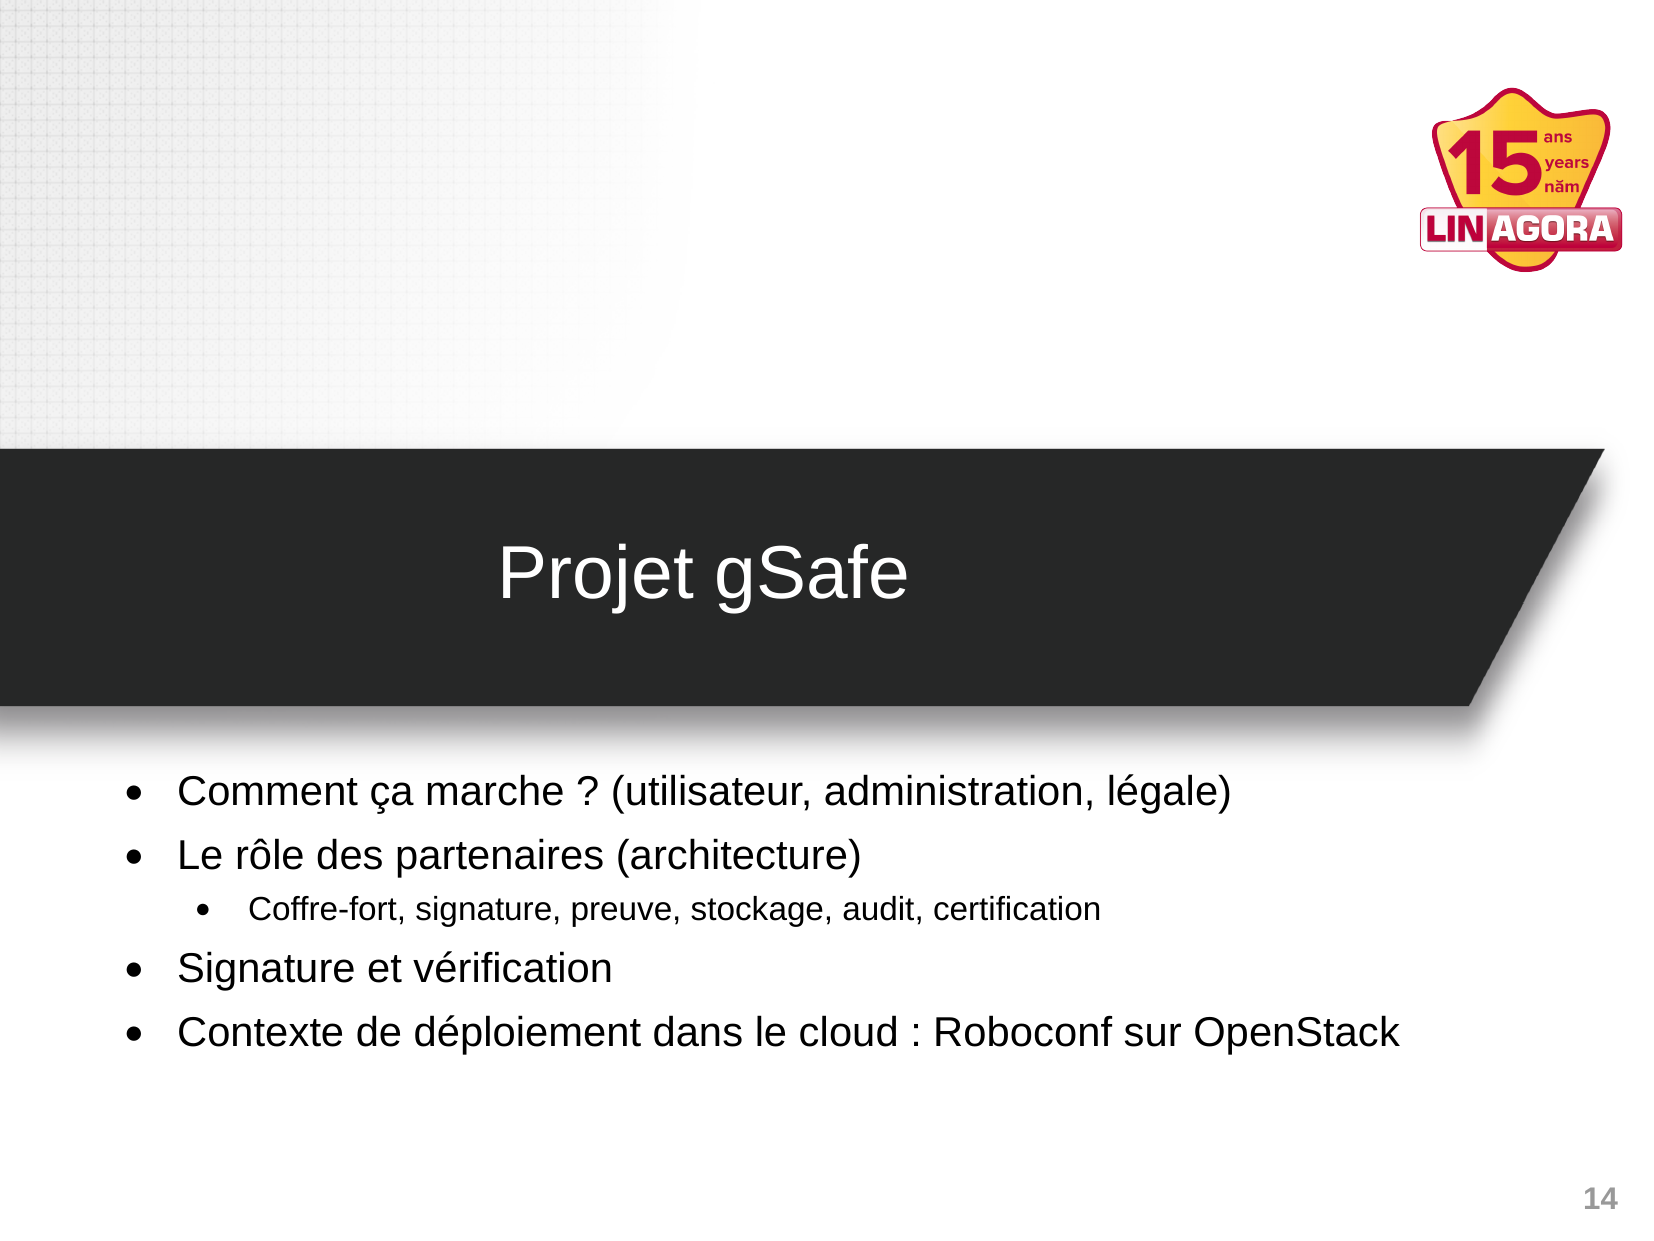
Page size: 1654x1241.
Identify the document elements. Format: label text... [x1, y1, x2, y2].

list Comment ça marche ? (utilisateur, administration, légale) Le rôle des partenaires (architecture) Coffre-fort, signature, preuve, stockage, audit, certification Signature et vérification Contexte de déploiement dans le cloud : Roboconf sur OpenStack [106, 767, 1465, 1152]
picture [0, 0, 1630, 792]
picture [1417, 76, 1625, 283]
title Projet gSafe [82, 460, 1347, 686]
